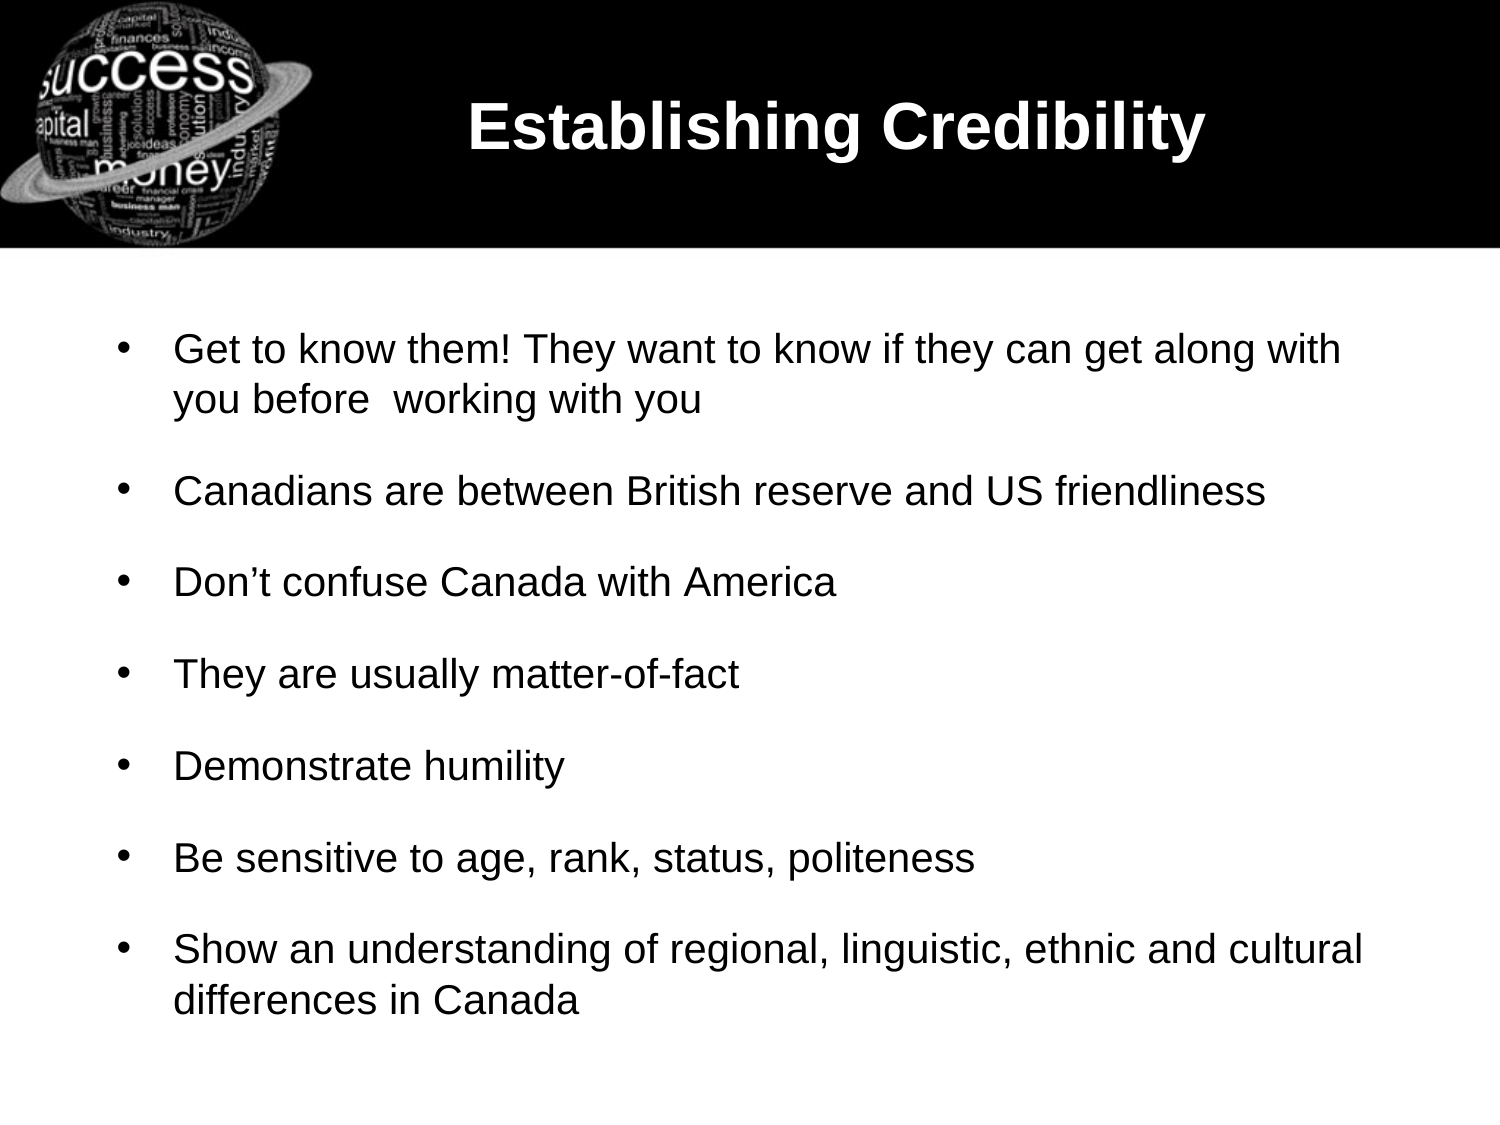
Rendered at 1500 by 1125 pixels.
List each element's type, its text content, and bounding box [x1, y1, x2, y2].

picture [0, 0, 1500, 1125]
list Get to know them! They want to know if they can get along with you before working with you Canadians are between British reserve and US friendliness Don’t confuse Canada with America They are usually matter-of-fact Demonstrate humility Be sensitive to age, rank, status, politeness Show an understanding of regional, linguistic, ethnic and cultural differences in Canada [101, 314, 1430, 1125]
title Establishing Credibility [249, 0, 1425, 196]
